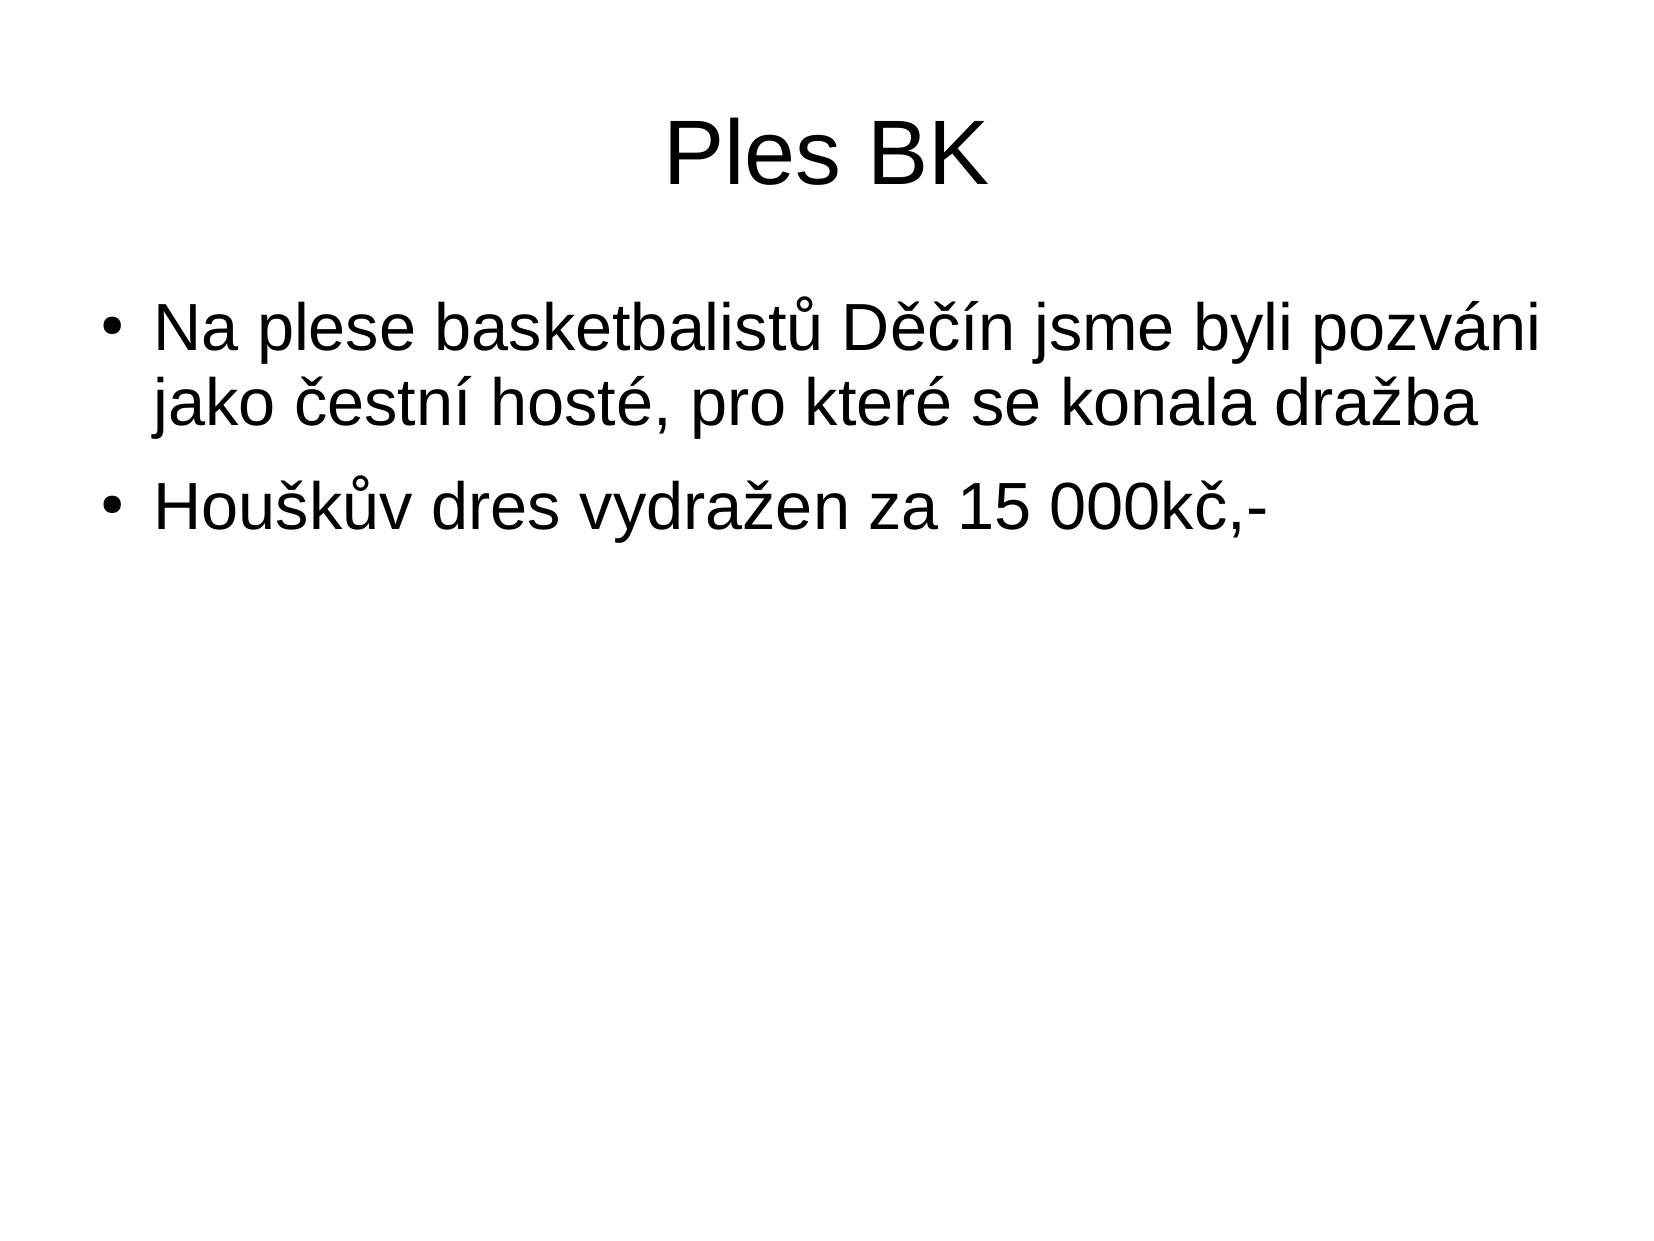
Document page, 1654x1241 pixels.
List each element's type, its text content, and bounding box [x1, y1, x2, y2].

list Na plese basketbalistů Děčín jsme byli pozváni jako čestní hosté, pro které se konala dražba Houškův dres vydražen za 15 000kč,- [82, 290, 1571, 1109]
title Ples BK [82, 49, 1571, 257]
